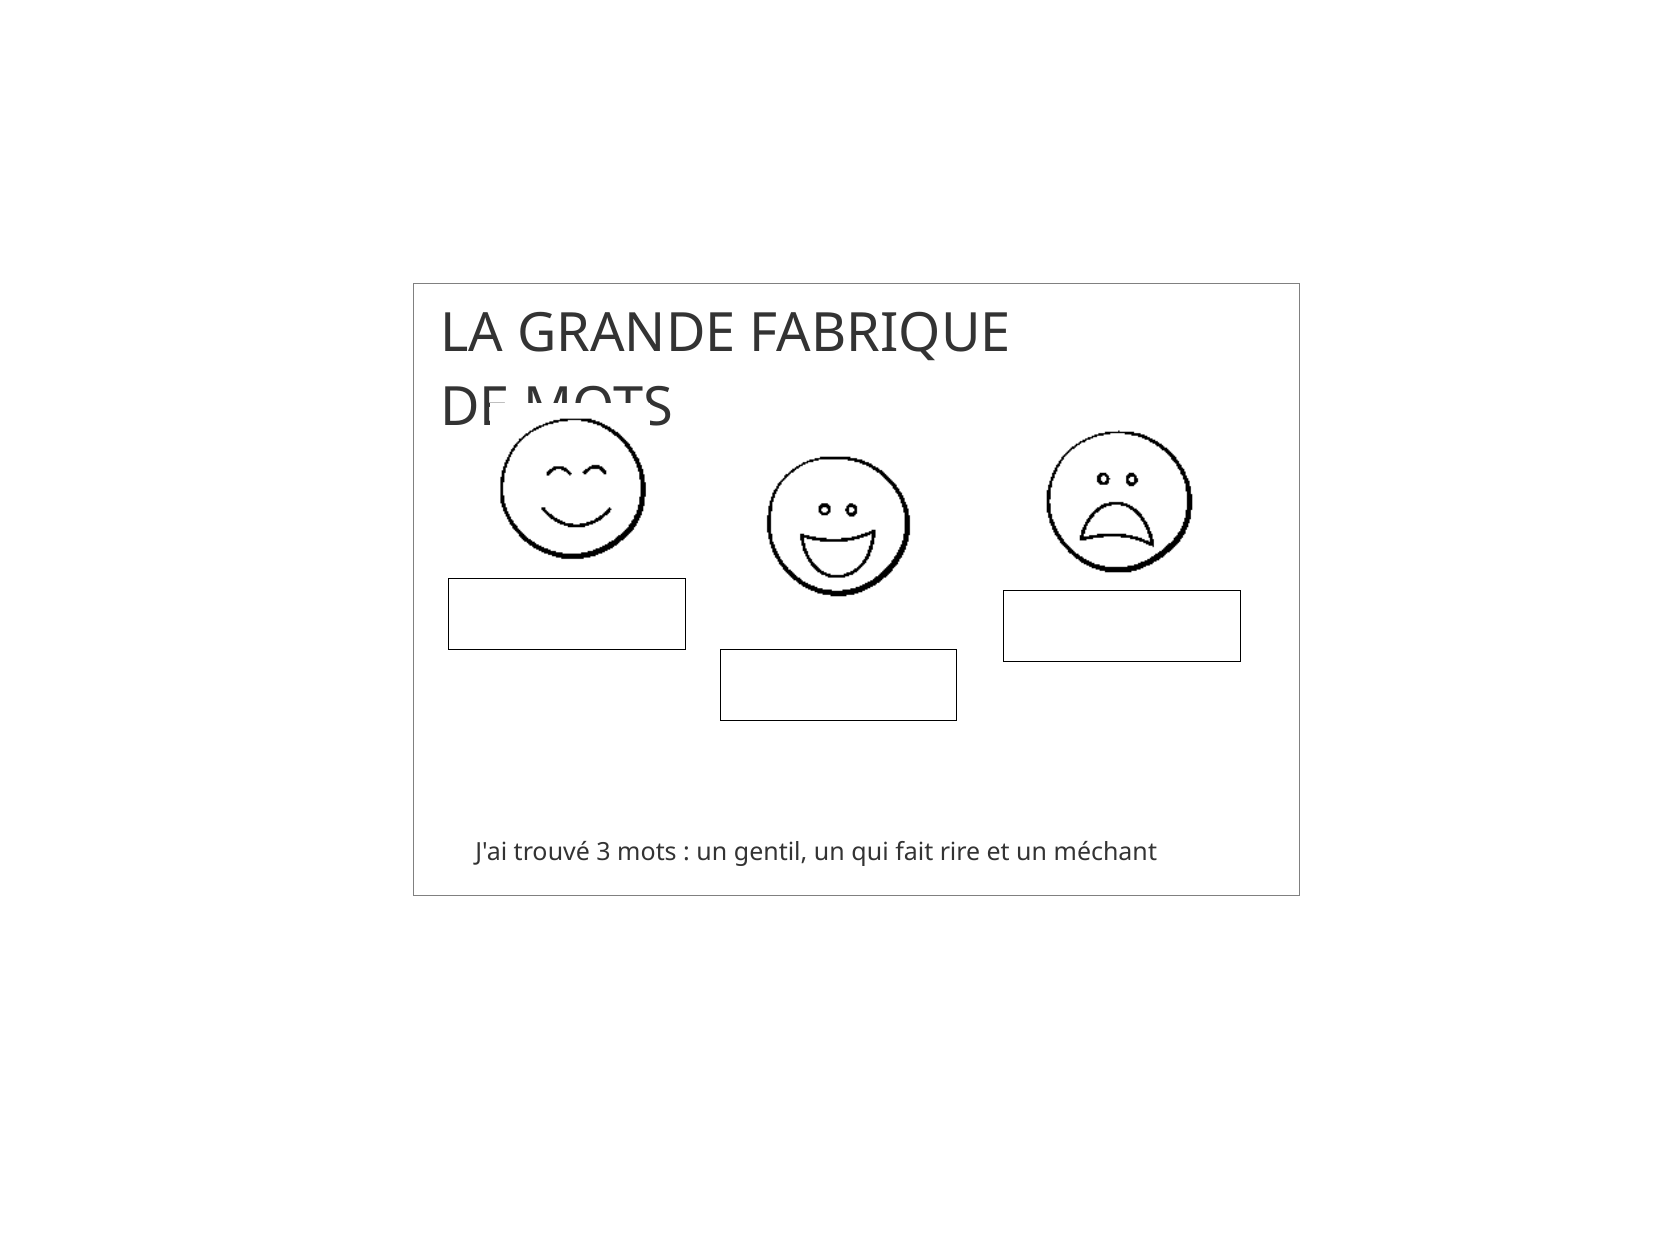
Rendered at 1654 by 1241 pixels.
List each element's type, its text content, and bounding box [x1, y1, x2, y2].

text_box LA GRANDE FABRIQUE DE MOTS [425, 285, 1087, 456]
text_box J'ai trouvé 3 mots : un gentil, un qui fait rire et un méchant [460, 826, 1264, 926]
picture [750, 441, 922, 603]
picture [490, 403, 650, 567]
picture [1039, 424, 1199, 579]
